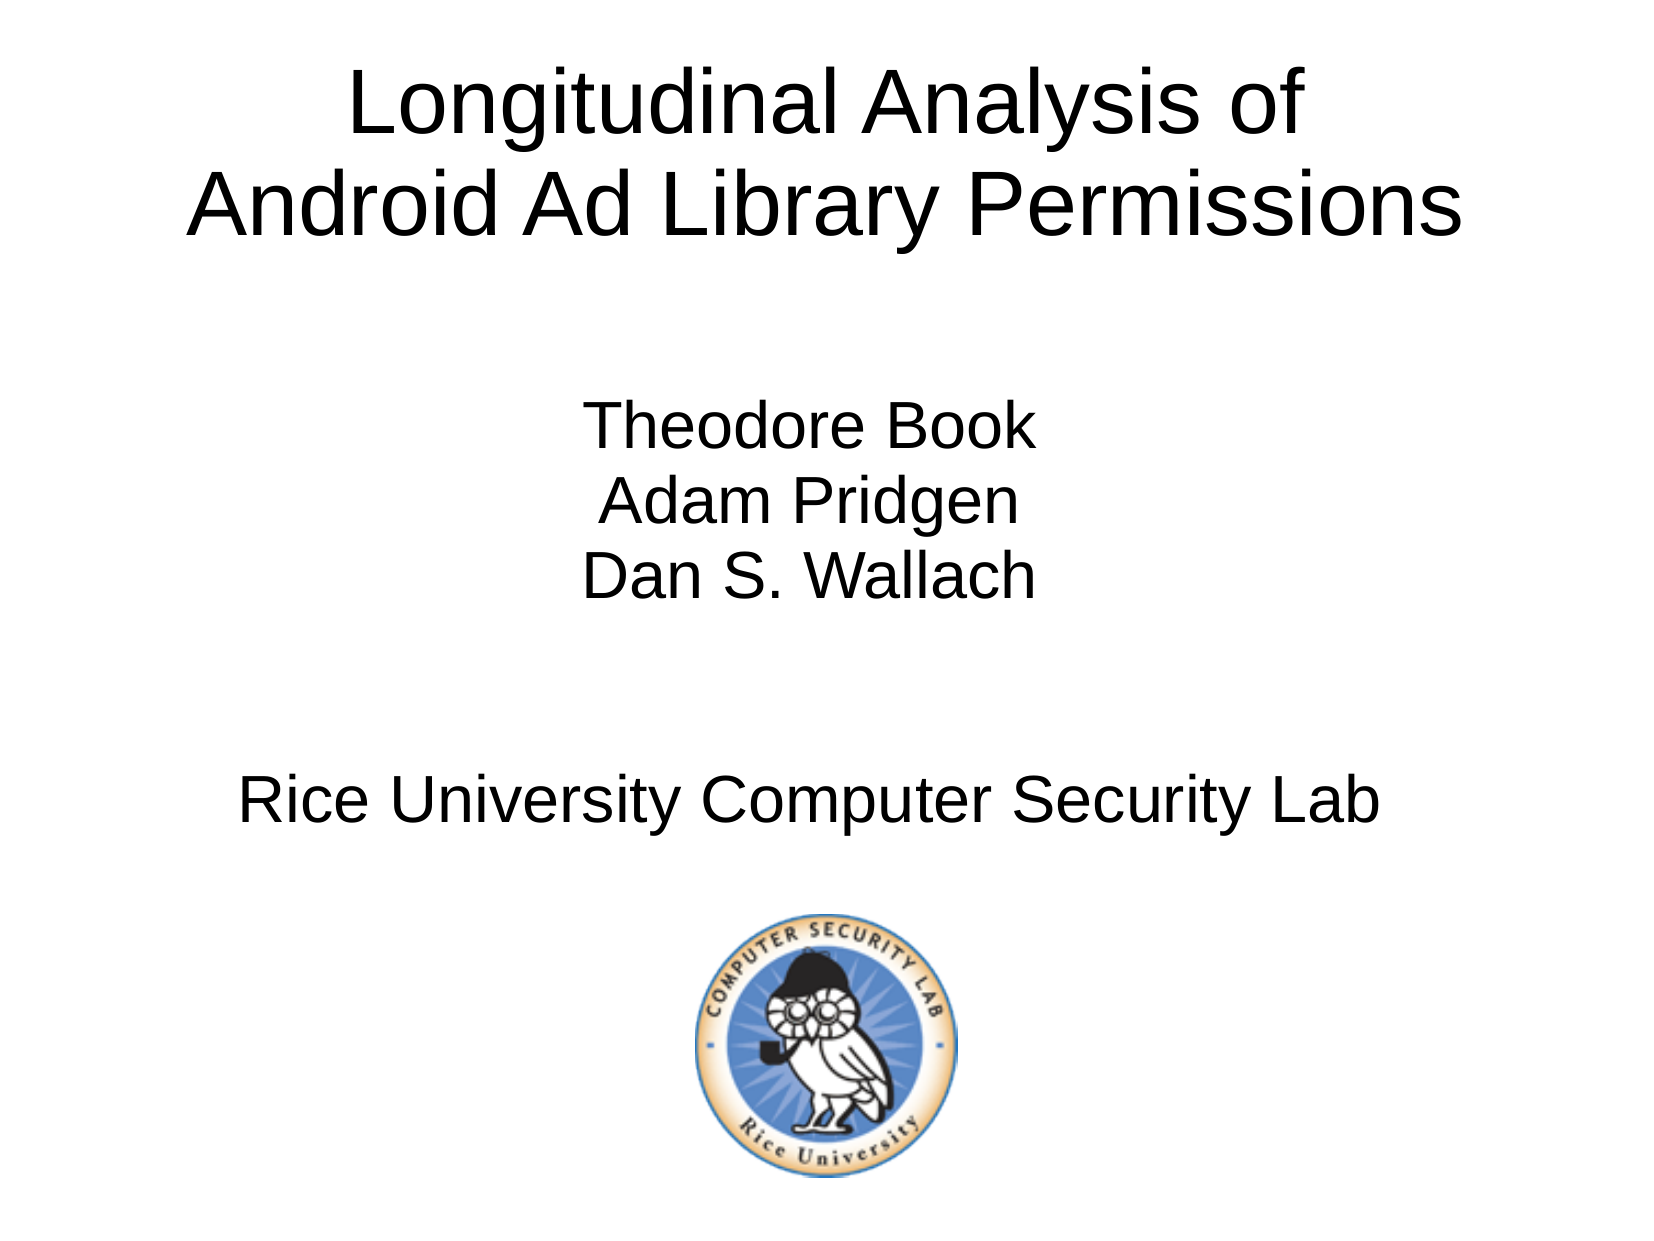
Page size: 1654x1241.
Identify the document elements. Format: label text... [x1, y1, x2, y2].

picture [695, 914, 958, 1178]
title Longitudinal Analysis of Android Ad Library Permissions [82, 49, 1571, 257]
subtitle Theodore Book Adam Pridgen Dan S. Wallach Rice University Computer Security Lab [82, 290, 1538, 1010]
